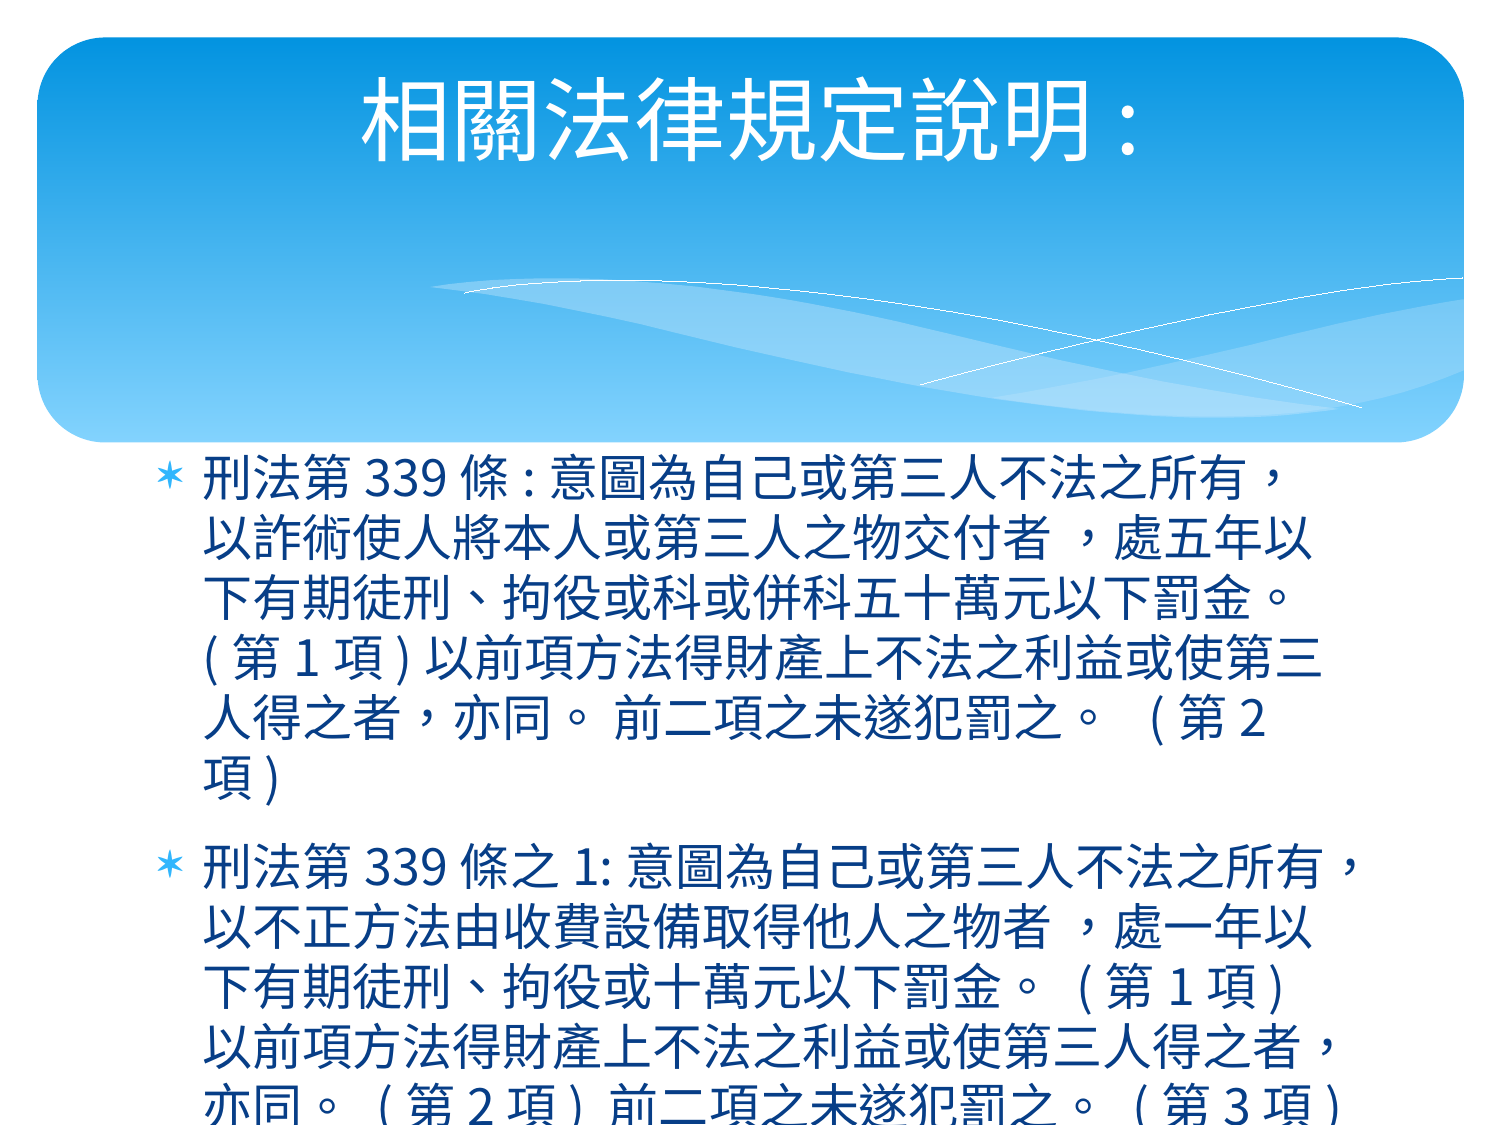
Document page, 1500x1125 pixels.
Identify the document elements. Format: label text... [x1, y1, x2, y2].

title 相關法律規定說明: [75, 55, 1425, 261]
list 刑法第339條:意圖為自己或第三人不法之所有，以詐術使人將本人或第三人之物交付者 ，處五年以下有期徒刑、拘役或科或併科五十萬元以下罰金。 (第1項)以前項方法得財產上不法之利益或使第三人得之者，亦同。 前二項之未遂犯罰之。 (第2項) 刑法第339條之1:意圖為自己或第三人不法之所有，以不正方法由收費設備取得他人之物者 ，處一年以下有期徒刑、拘役或十萬元以下罰金。 (第1項) 以前項方法得財產上不法之利益或使第三人得之者，亦同。 (第2項) 前二項之未遂犯罰之。 (第3項) [143, 438, 1359, 1005]
